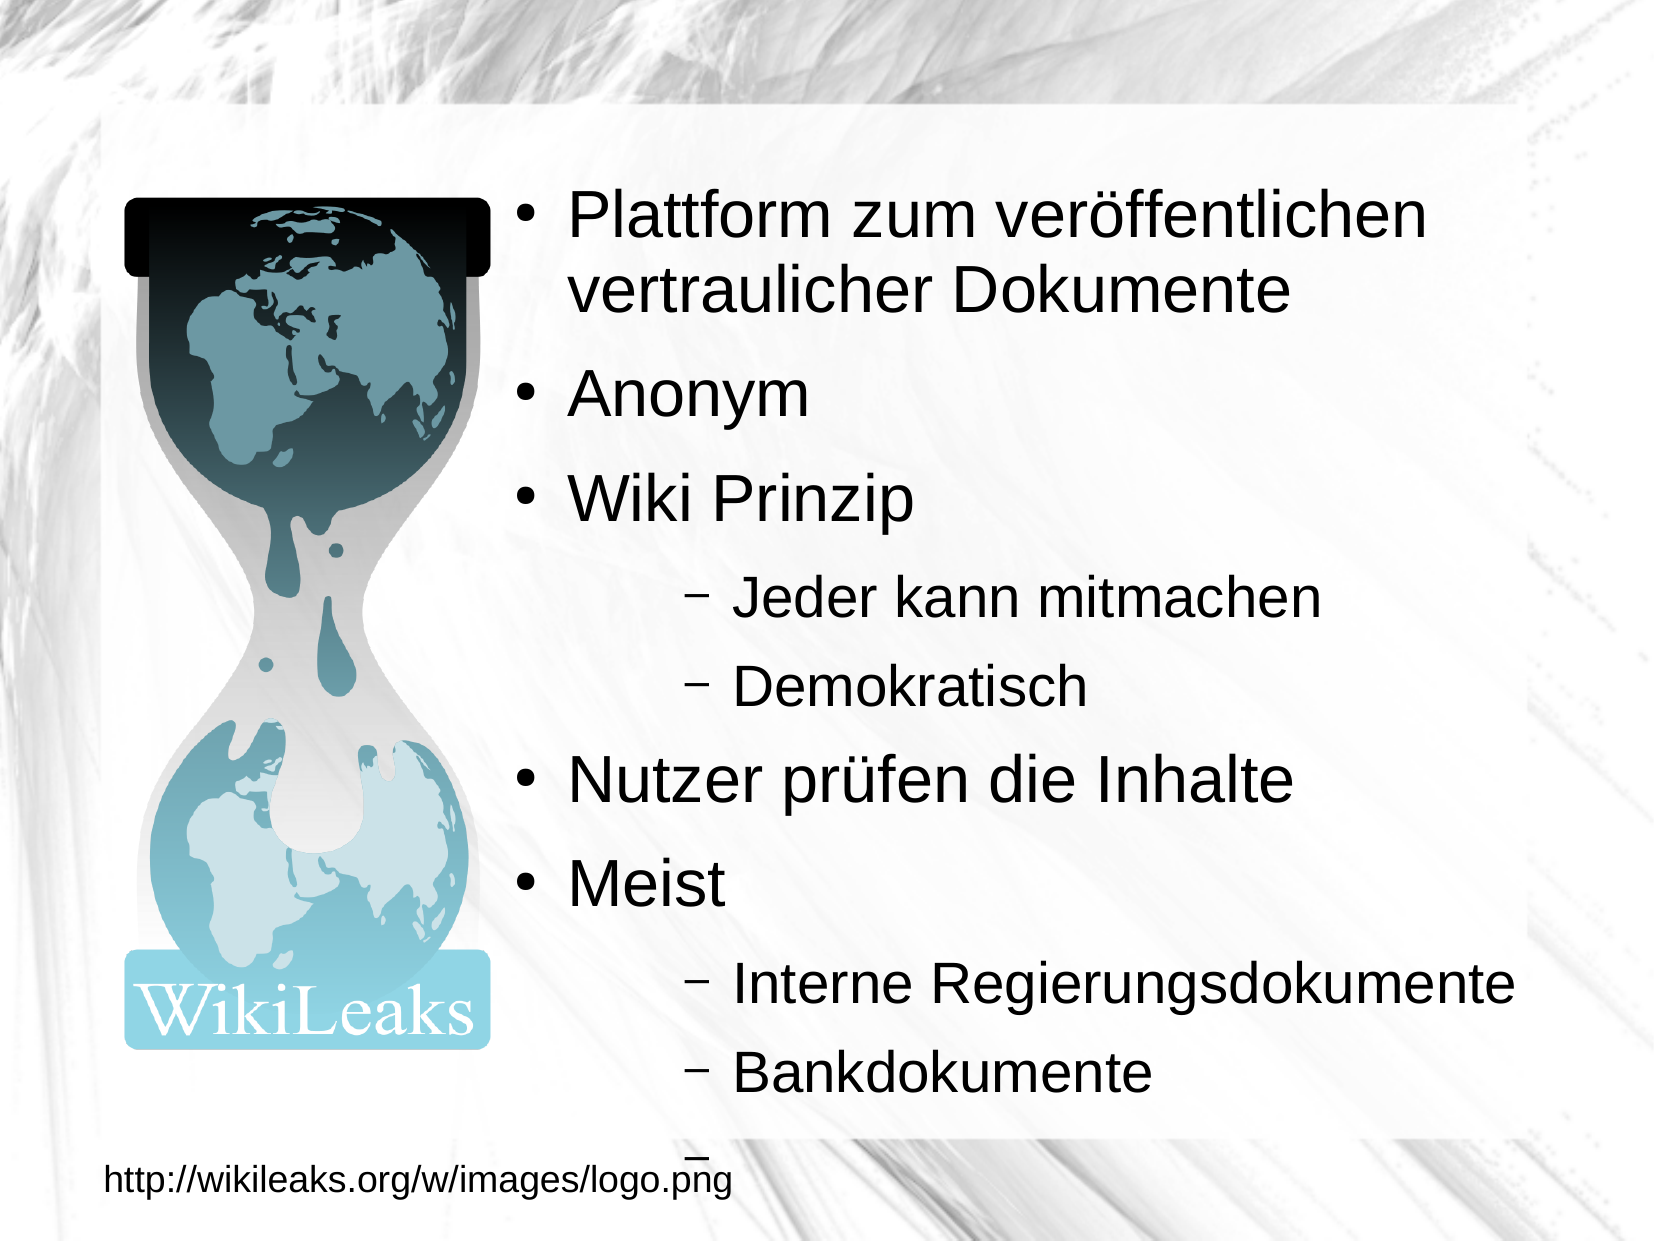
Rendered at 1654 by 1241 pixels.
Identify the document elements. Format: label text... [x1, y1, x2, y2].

text_box http://wikileaks.org/w/images/logo.png [88, 1151, 749, 1209]
picture [0, 0, 1654, 1241]
list Plattform zum veröffentlichen vertraulicher Dokumente Anonym Wiki Prinzip Jeder kann mitmachen Demokratisch Nutzer prüfen die Inhalte Meist Interne Regierungsdokumente Bankdokumente [496, 177, 1595, 1194]
